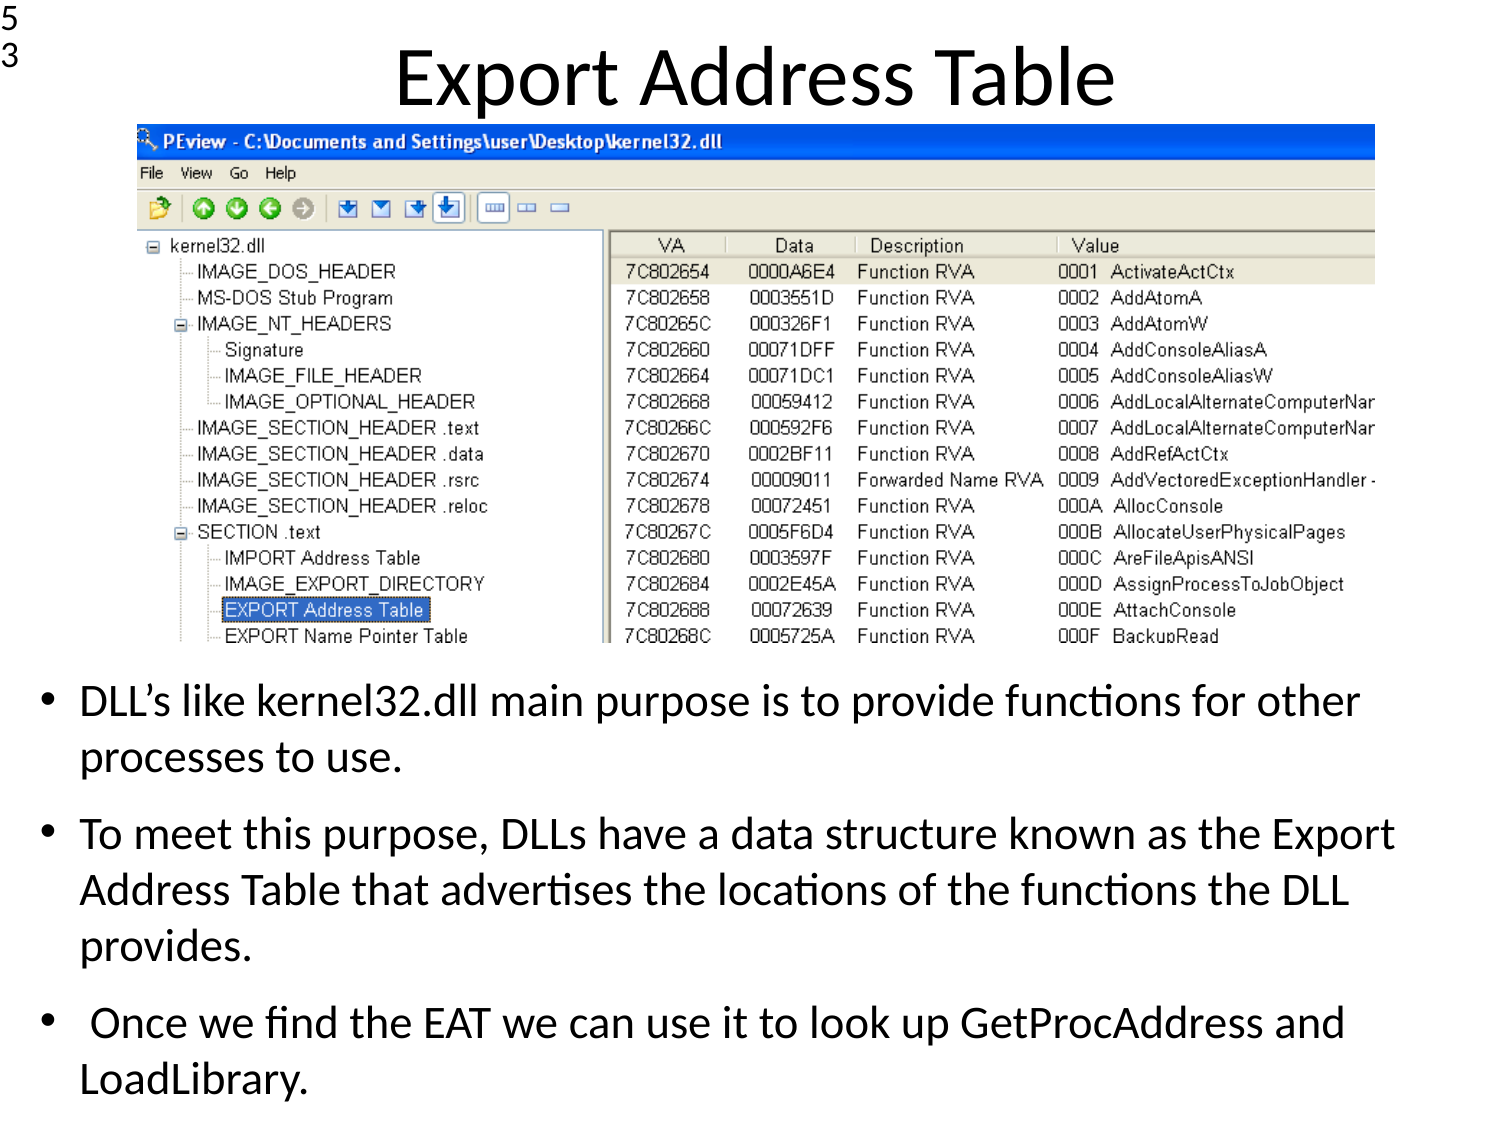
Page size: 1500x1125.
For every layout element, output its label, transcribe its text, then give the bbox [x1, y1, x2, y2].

list DLL’s like kernel32.dll main purpose is to provide functions for other processes to use. To meet this purpose, DLLs have a data structure known as the Export Address Table that advertises the locations of the functions the DLL provides. Once we find the EAT we can use it to look up GetProcAddress and LoadLibrary. [24, 662, 1425, 1113]
title Export Address Table [81, 12, 1432, 130]
picture [137, 124, 1375, 643]
